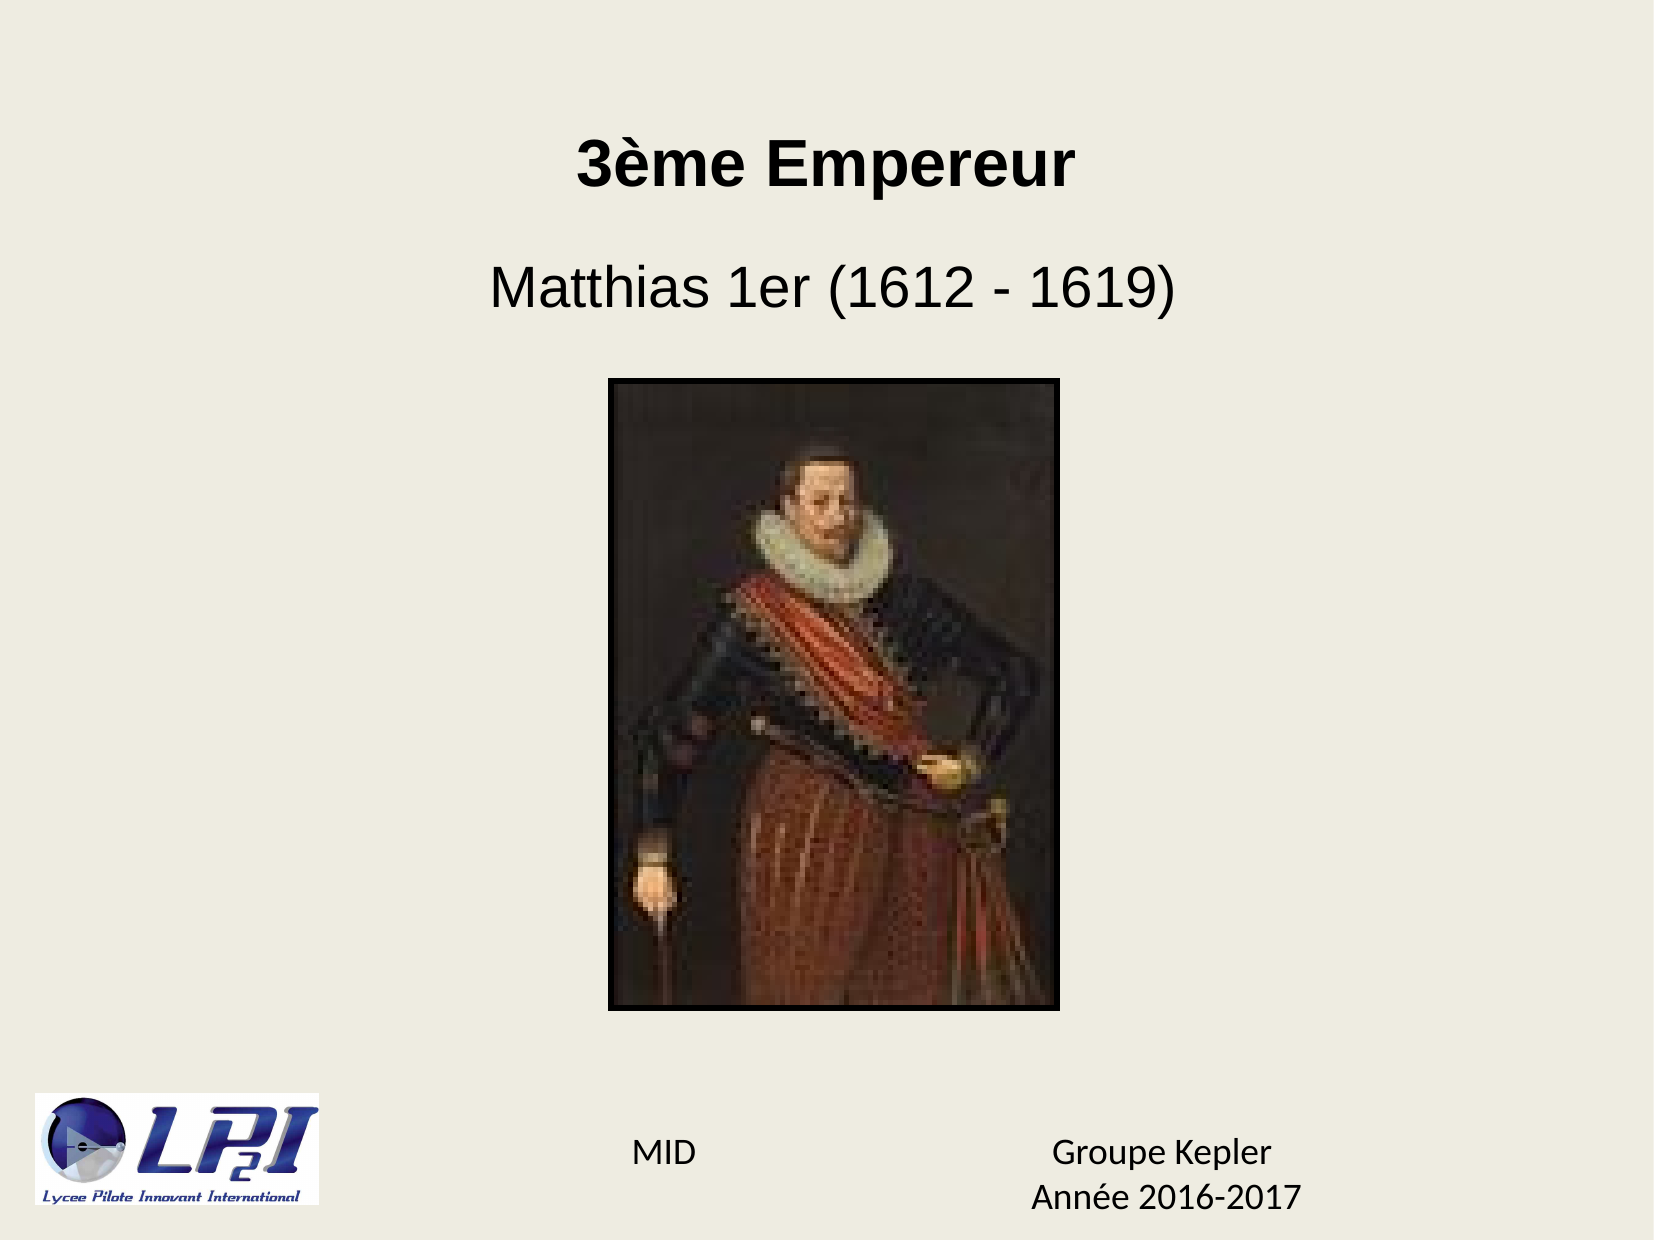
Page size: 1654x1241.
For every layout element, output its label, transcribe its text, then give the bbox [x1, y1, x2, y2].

footer MID Groupe Kepler Année 2016-2017 [472, 1119, 1585, 1205]
picture [614, 383, 1055, 1005]
title 3ème Empereur [82, 112, 1571, 335]
picture [35, 1093, 319, 1205]
list Matthias 1er (1612 - 1619) [90, 242, 1579, 962]
